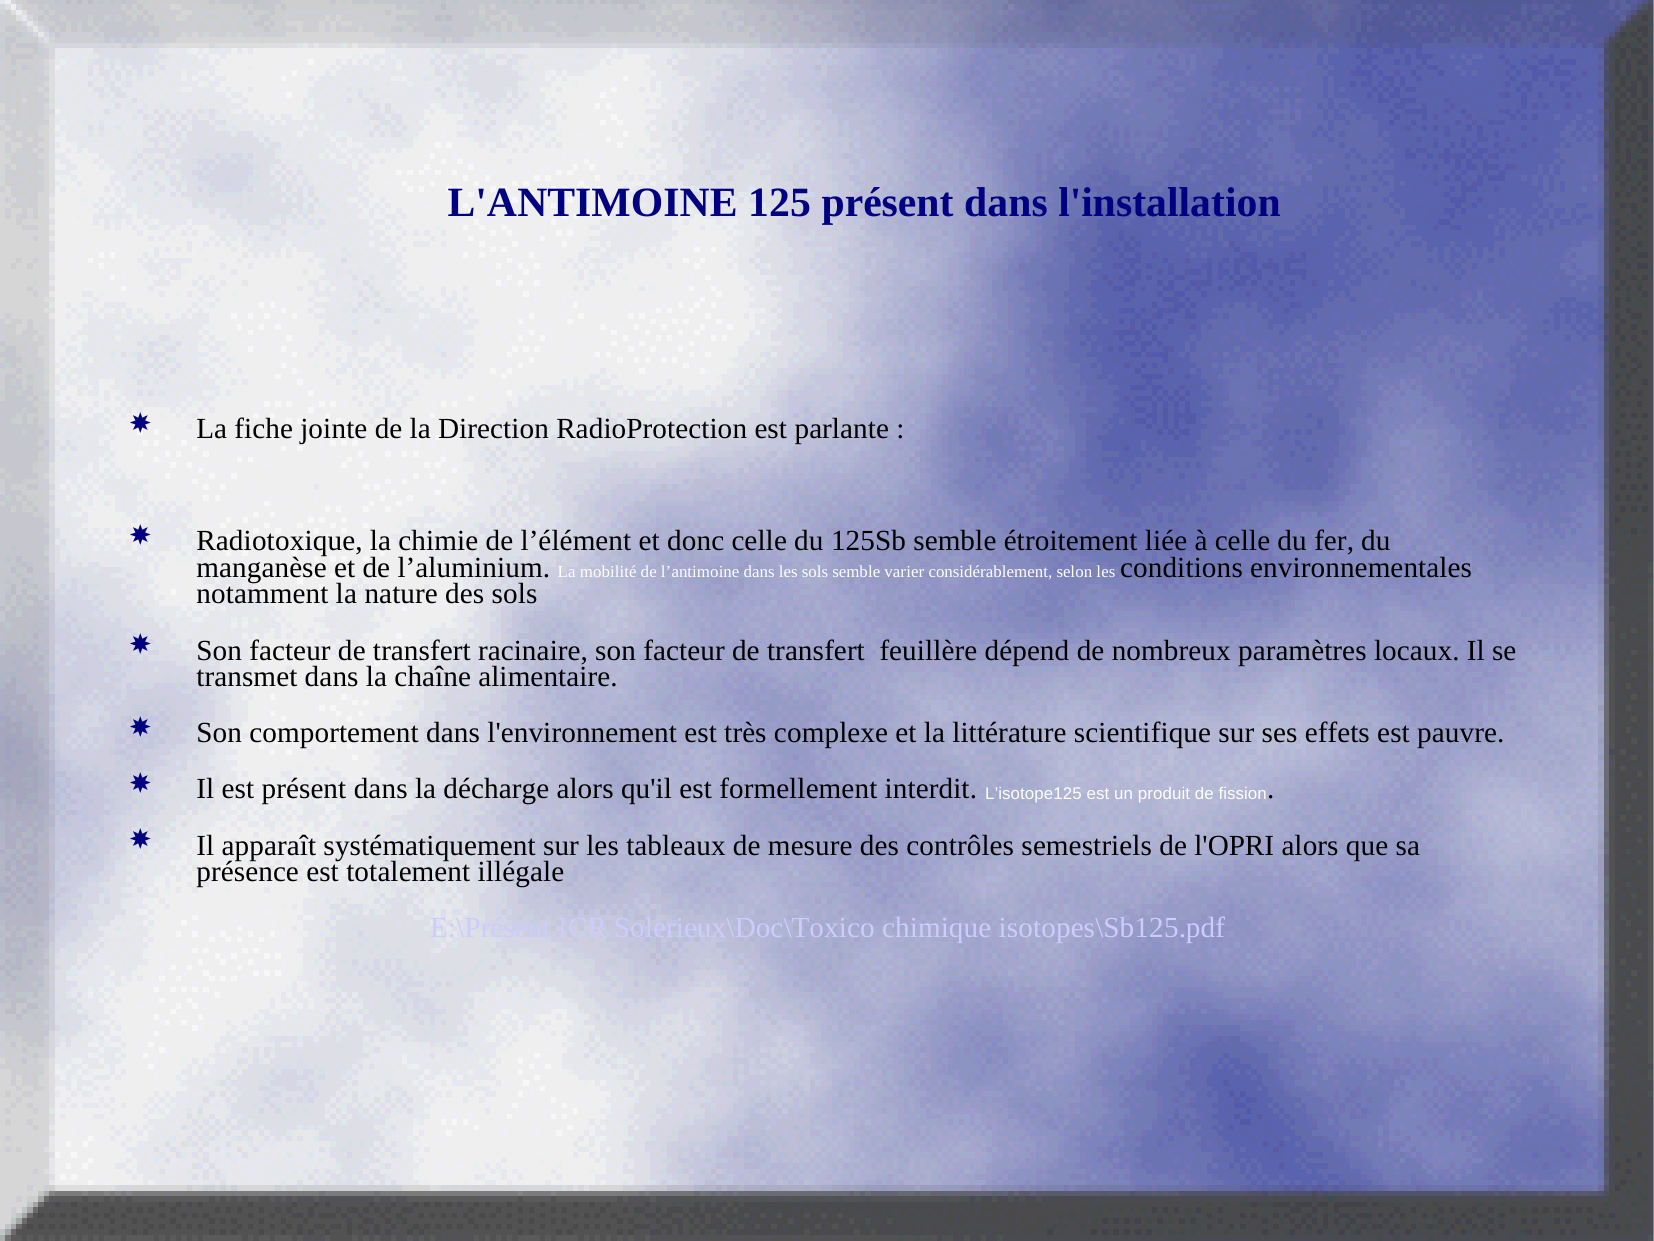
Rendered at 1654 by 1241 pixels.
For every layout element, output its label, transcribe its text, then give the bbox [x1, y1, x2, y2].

title L'ANTIMOINE 125 présent dans l'installation [201, 105, 1539, 306]
list La fiche jointe de la Direction RadioProtection est parlante : Radiotoxique, la chimie de l’élément et donc celle du 125Sb semble étroitement liée à celle du fer, du manganèse et de l’aluminium. La mobilité de l’antimoine dans les sols semble varier considérablement, selon les conditions environnementales notamment la nature des sols Son facteur de transfert racinaire, son facteur de transfert feuillère dépend de nombreux paramètres locaux. Il se transmet dans la chaîne alimentaire. Son comportement dans l'environnement est très complexe et la littérature scientifique sur ses effets est pauvre. Il est présent dans la décharge alors qu'il est formellement interdit. L’isotope125 est un produit de fission. Il apparaît systématiquement sur les tableaux de mesure des contrôles semestriels de l'OPRI alors que sa présence est totalement illégale E:\Présent ICR Solerieux\Doc\Toxico chimique isotopes\Sb125.pdf [121, 417, 1530, 1104]
picture [0, 0, 1654, 1241]
